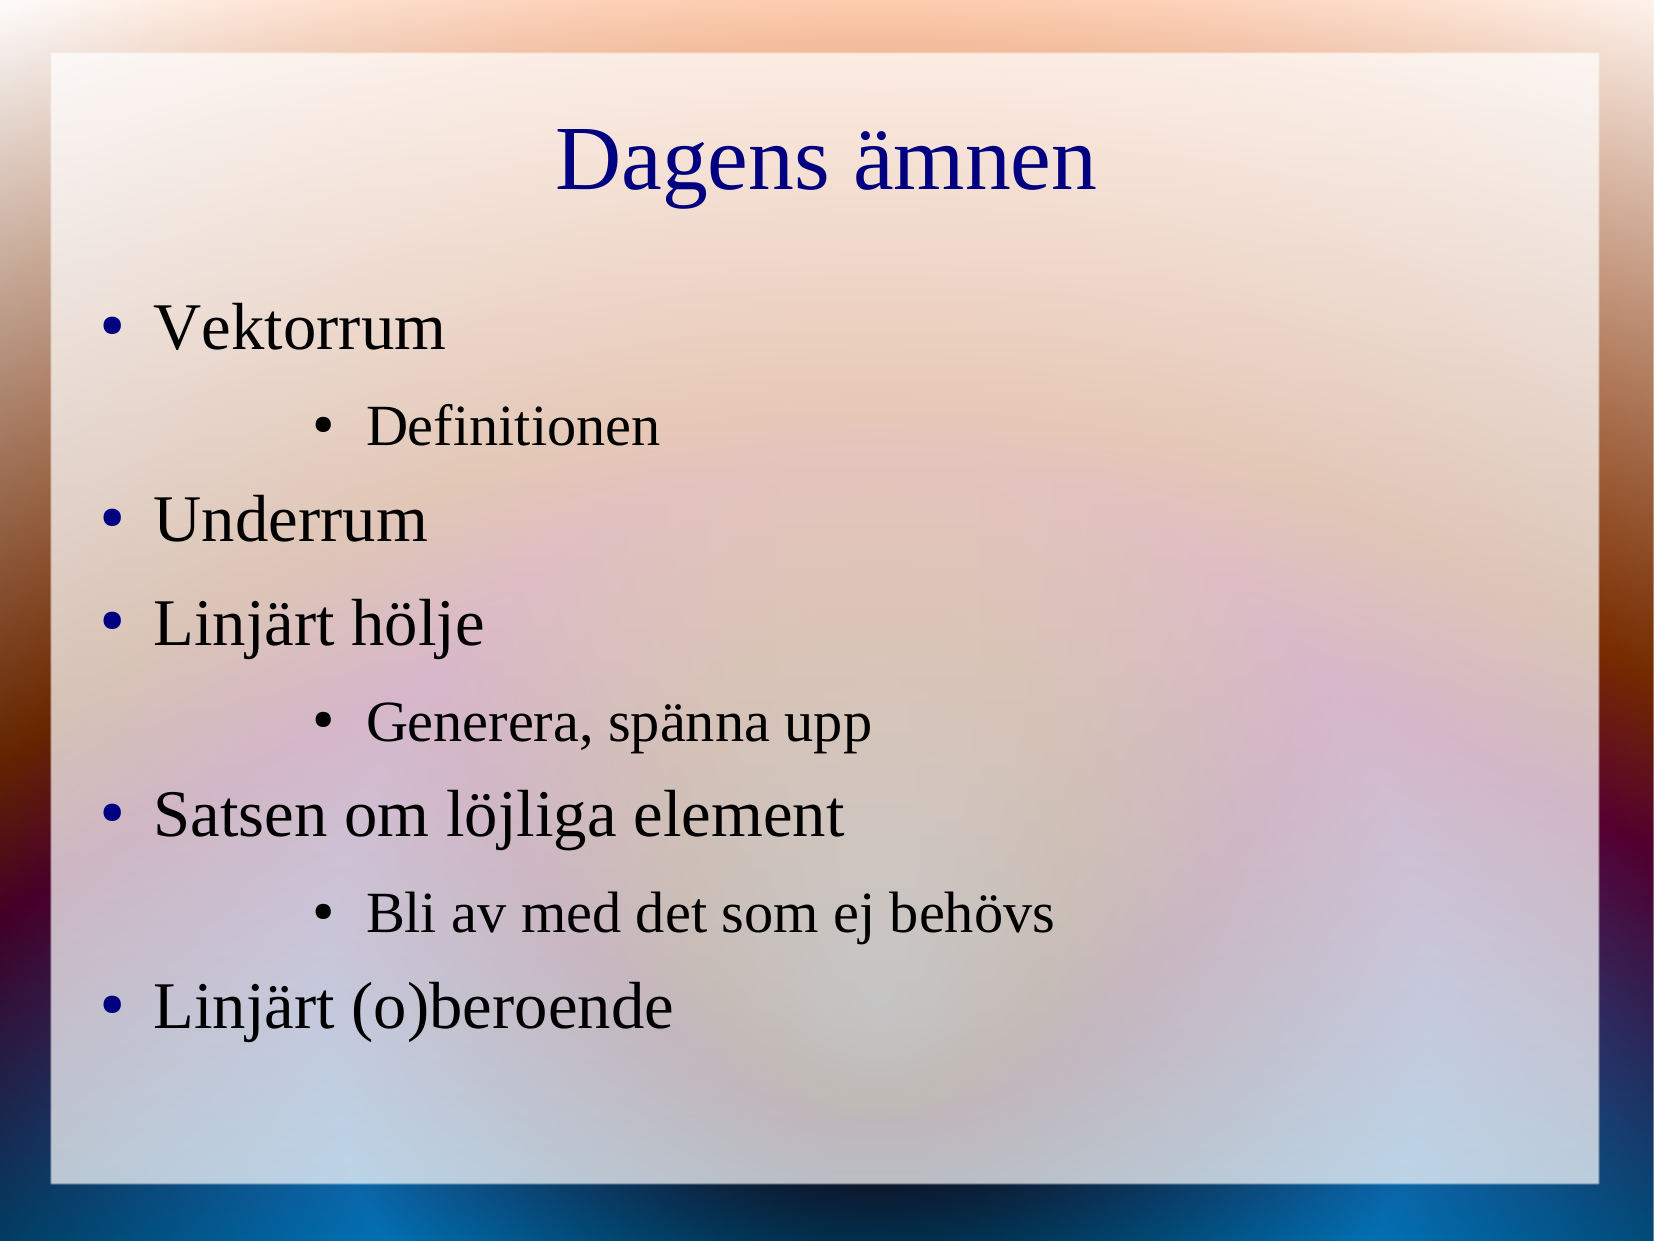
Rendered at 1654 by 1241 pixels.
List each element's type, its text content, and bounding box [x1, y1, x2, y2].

list Vektorrum Definitionen Underrum Linjärt hölje Generera, spänna upp Satsen om löjliga element Bli av med det som ej behövs Linjärt (o)beroende [82, 290, 1571, 1094]
picture [0, 0, 1654, 1241]
title Dagens ämnen [82, 62, 1571, 256]
